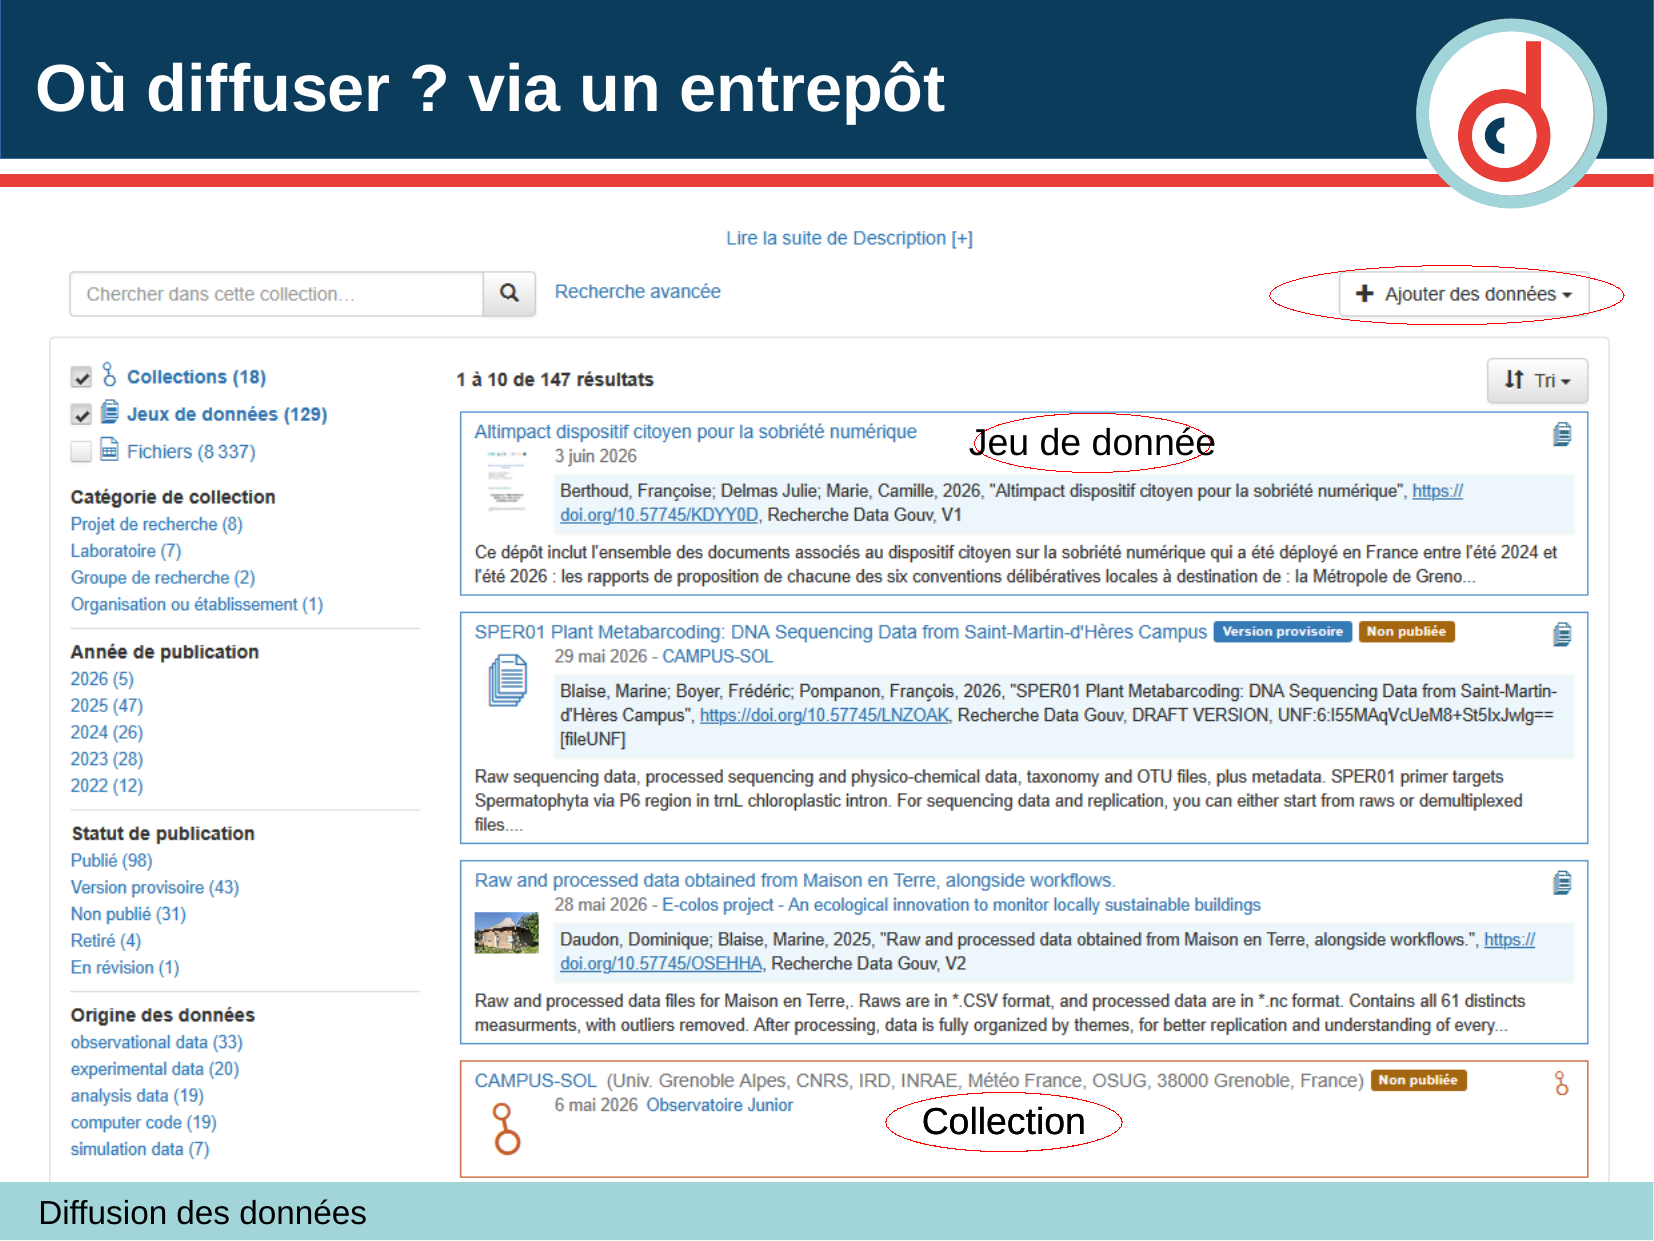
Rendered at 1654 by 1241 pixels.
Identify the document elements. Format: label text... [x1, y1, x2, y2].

title Où diffuser ? via un entrepôt [35, 11, 1430, 159]
text_box Diffusion des données [23, 1187, 621, 1241]
picture [0, 210, 1654, 1182]
text_box Collection [885, 1092, 1123, 1152]
text_box Jeu de donnée [982, 413, 1207, 473]
